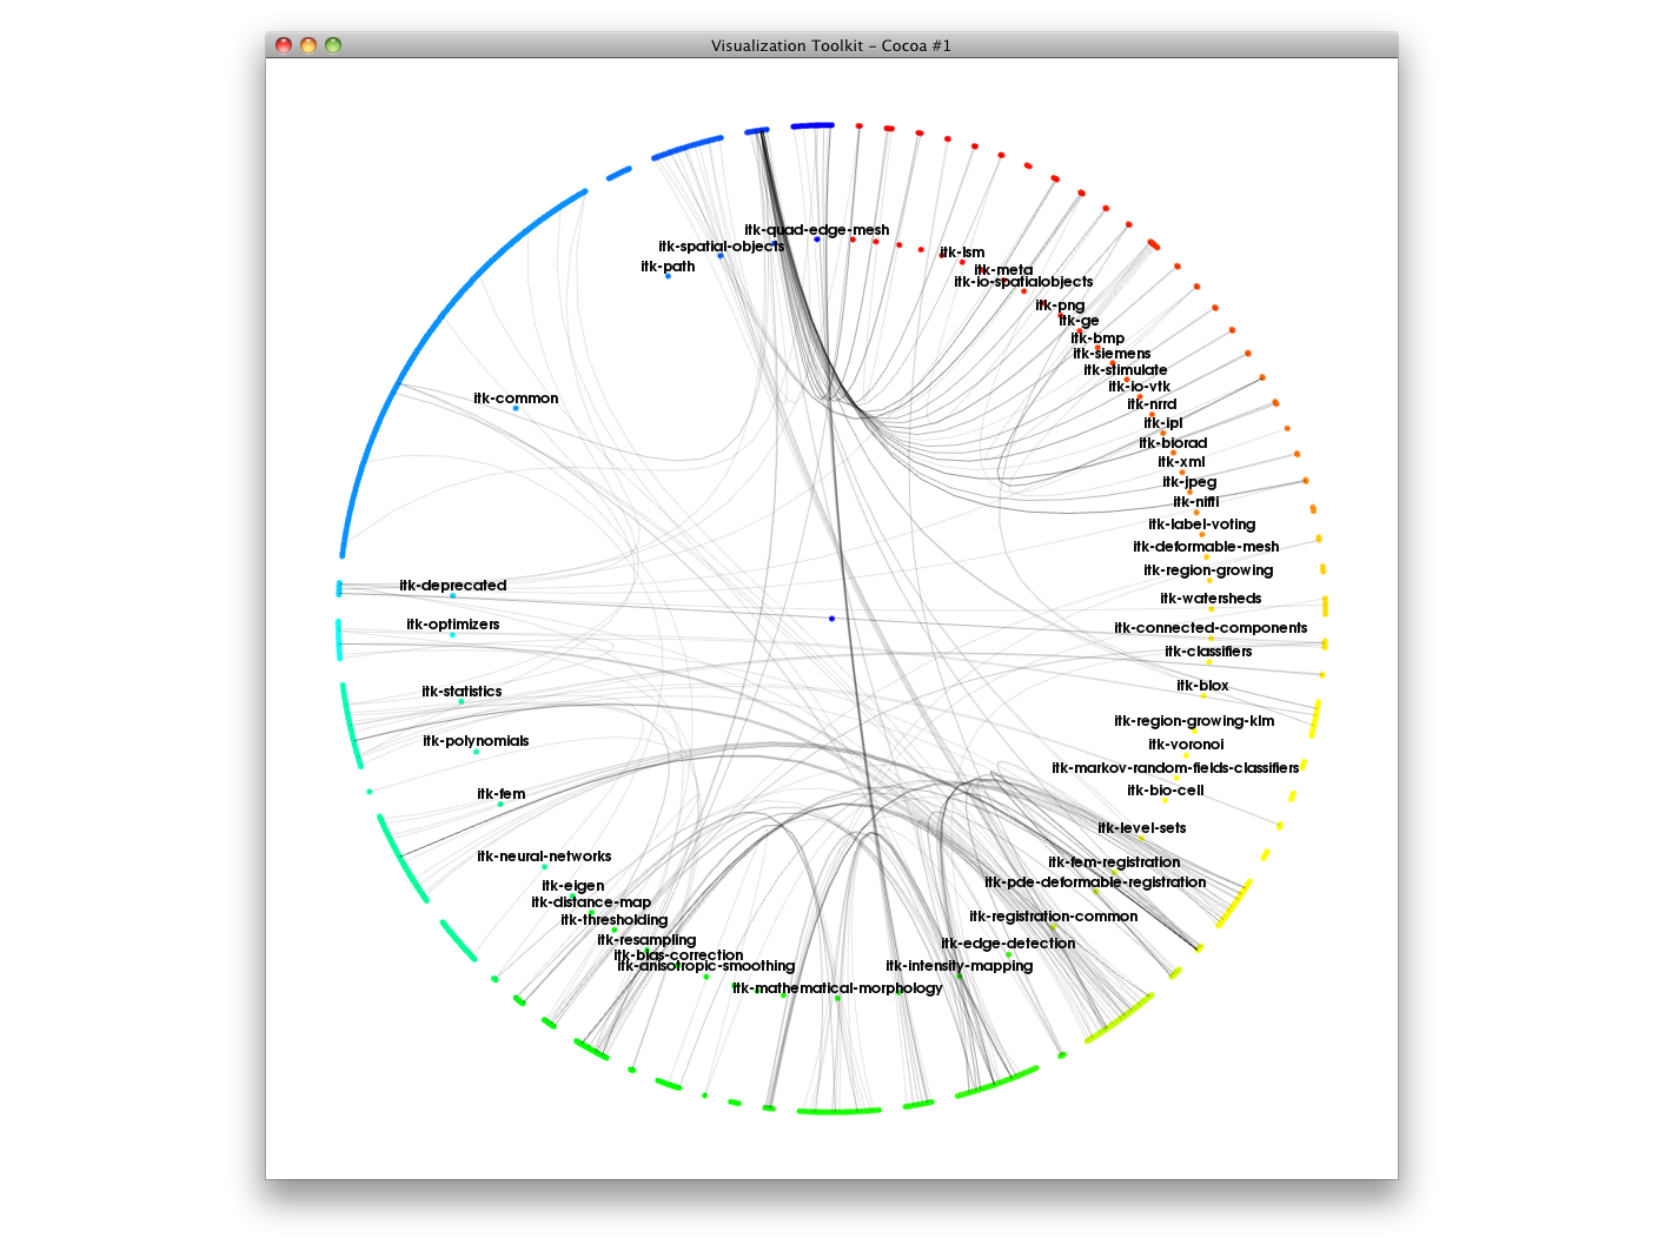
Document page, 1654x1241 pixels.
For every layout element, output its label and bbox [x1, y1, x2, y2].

picture [219, 3, 1445, 1241]
